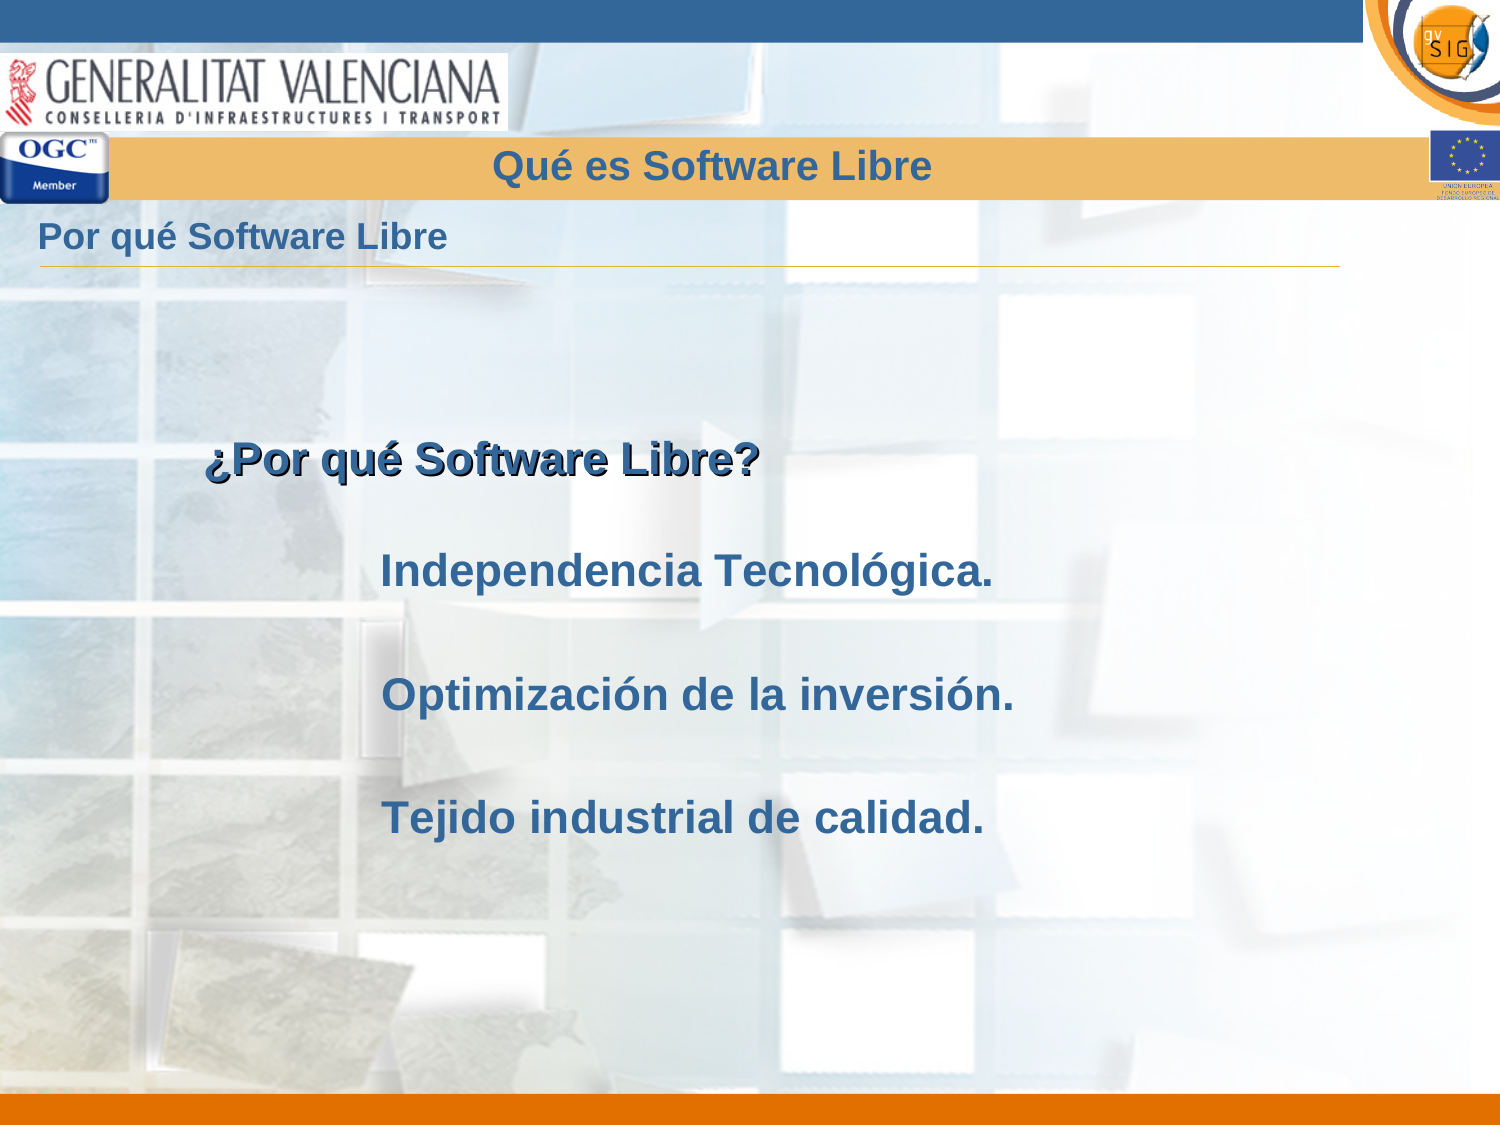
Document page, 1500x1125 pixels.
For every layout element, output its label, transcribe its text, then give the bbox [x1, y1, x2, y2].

text_box Por qué Software Libre [22, 210, 673, 271]
picture [0, 53, 508, 131]
picture [0, 132, 109, 137]
text_box Independencia Tecnológica. Optimización de la inversión. Tejido industrial de calidad. [281, 546, 1126, 882]
text_box Qué es Software Libre [0, 137, 1426, 205]
picture [1429, 129, 1500, 200]
picture [1363, 0, 1500, 127]
text_box ¿Por qué Software Libre? [188, 427, 839, 496]
